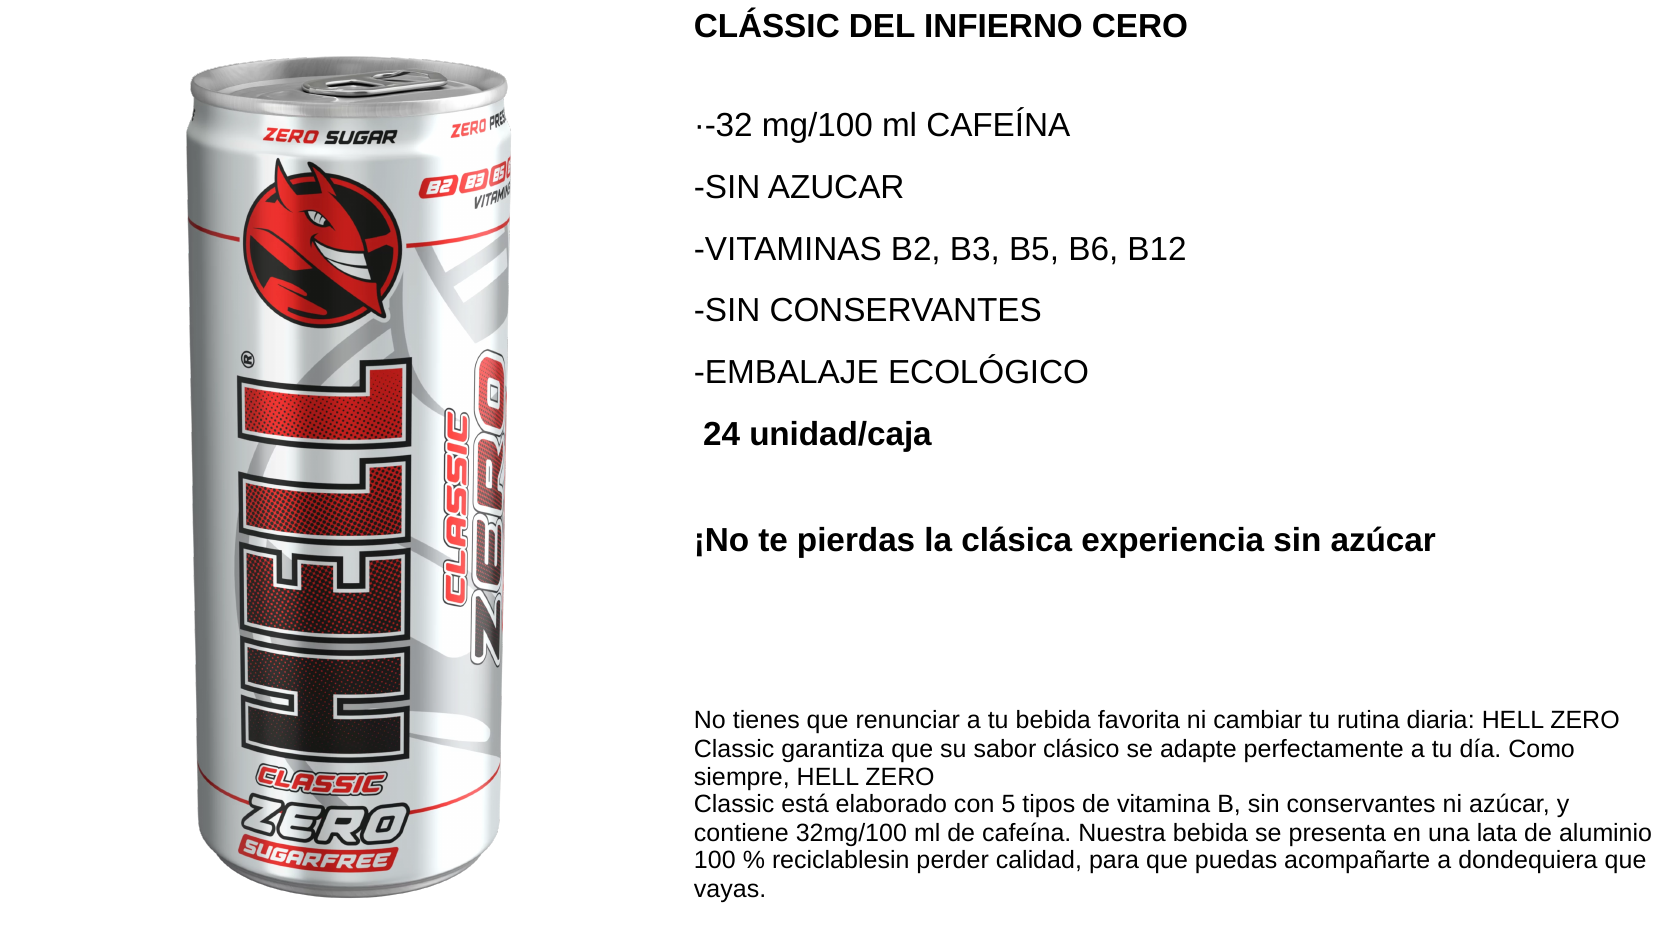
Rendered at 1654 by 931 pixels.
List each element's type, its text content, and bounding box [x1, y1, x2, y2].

text_box CLÁSSIC DEL INFIERNO CERO ·-32 mg/100 ml CAFEÍNA -SIN AZUCAR -VITAMINAS B2, B3, B5, B6, B12 -SIN CONSERVANTES -EMBALAJE ECOLÓGICO 24 unidad/caja ¡No te pierdas la clásica experiencia sin azúcar No tienes que renunciar a tu bebida favorita ni cambiar tu rutina diaria: HELL ZERO Classic garantiza que su sabor clásico se adapte perfectamente a tu día. Como siempre, HELL ZERO Classic está elaborado con 5 tipos de vitamina B, sin conservantes ni azúcar, y contiene 32mg/100 ml de cafeína. Nuestra bebida se presenta en una lata de aluminio 100 % reciclablesin perder calidad, para que puedas acompañarte a dondequiera que vayas. [679, 0, 1654, 929]
picture [106, 0, 591, 931]
